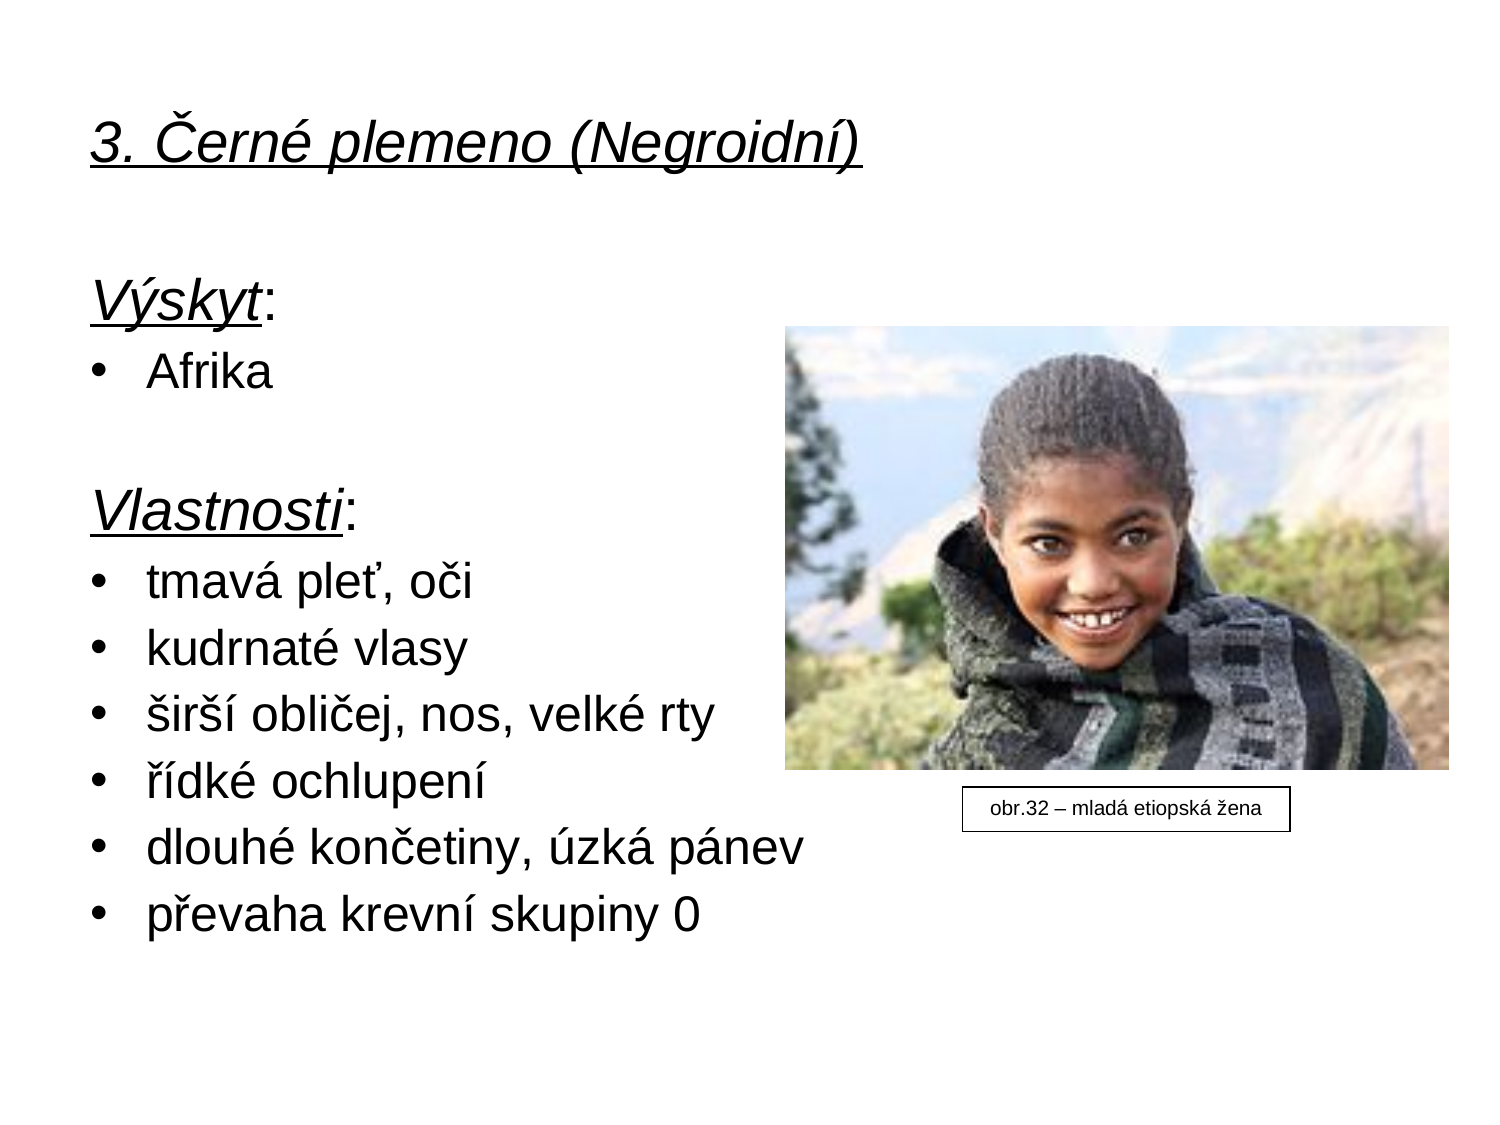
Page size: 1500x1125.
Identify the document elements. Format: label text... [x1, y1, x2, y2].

list Výskyt: Afrika Vlastnosti: tmavá pleť, oči kudrnaté vlasy širší obličej, nos, velké rty řídké ochlupení dlouhé končetiny, úzká pánev převaha krevní skupiny 0 [75, 262, 1426, 1035]
picture [785, 326, 1449, 770]
title 3. Černé plemeno (Negroidní) [75, 45, 1426, 233]
text_box obr.32 – mladá etiopská žena [962, 786, 1290, 832]
